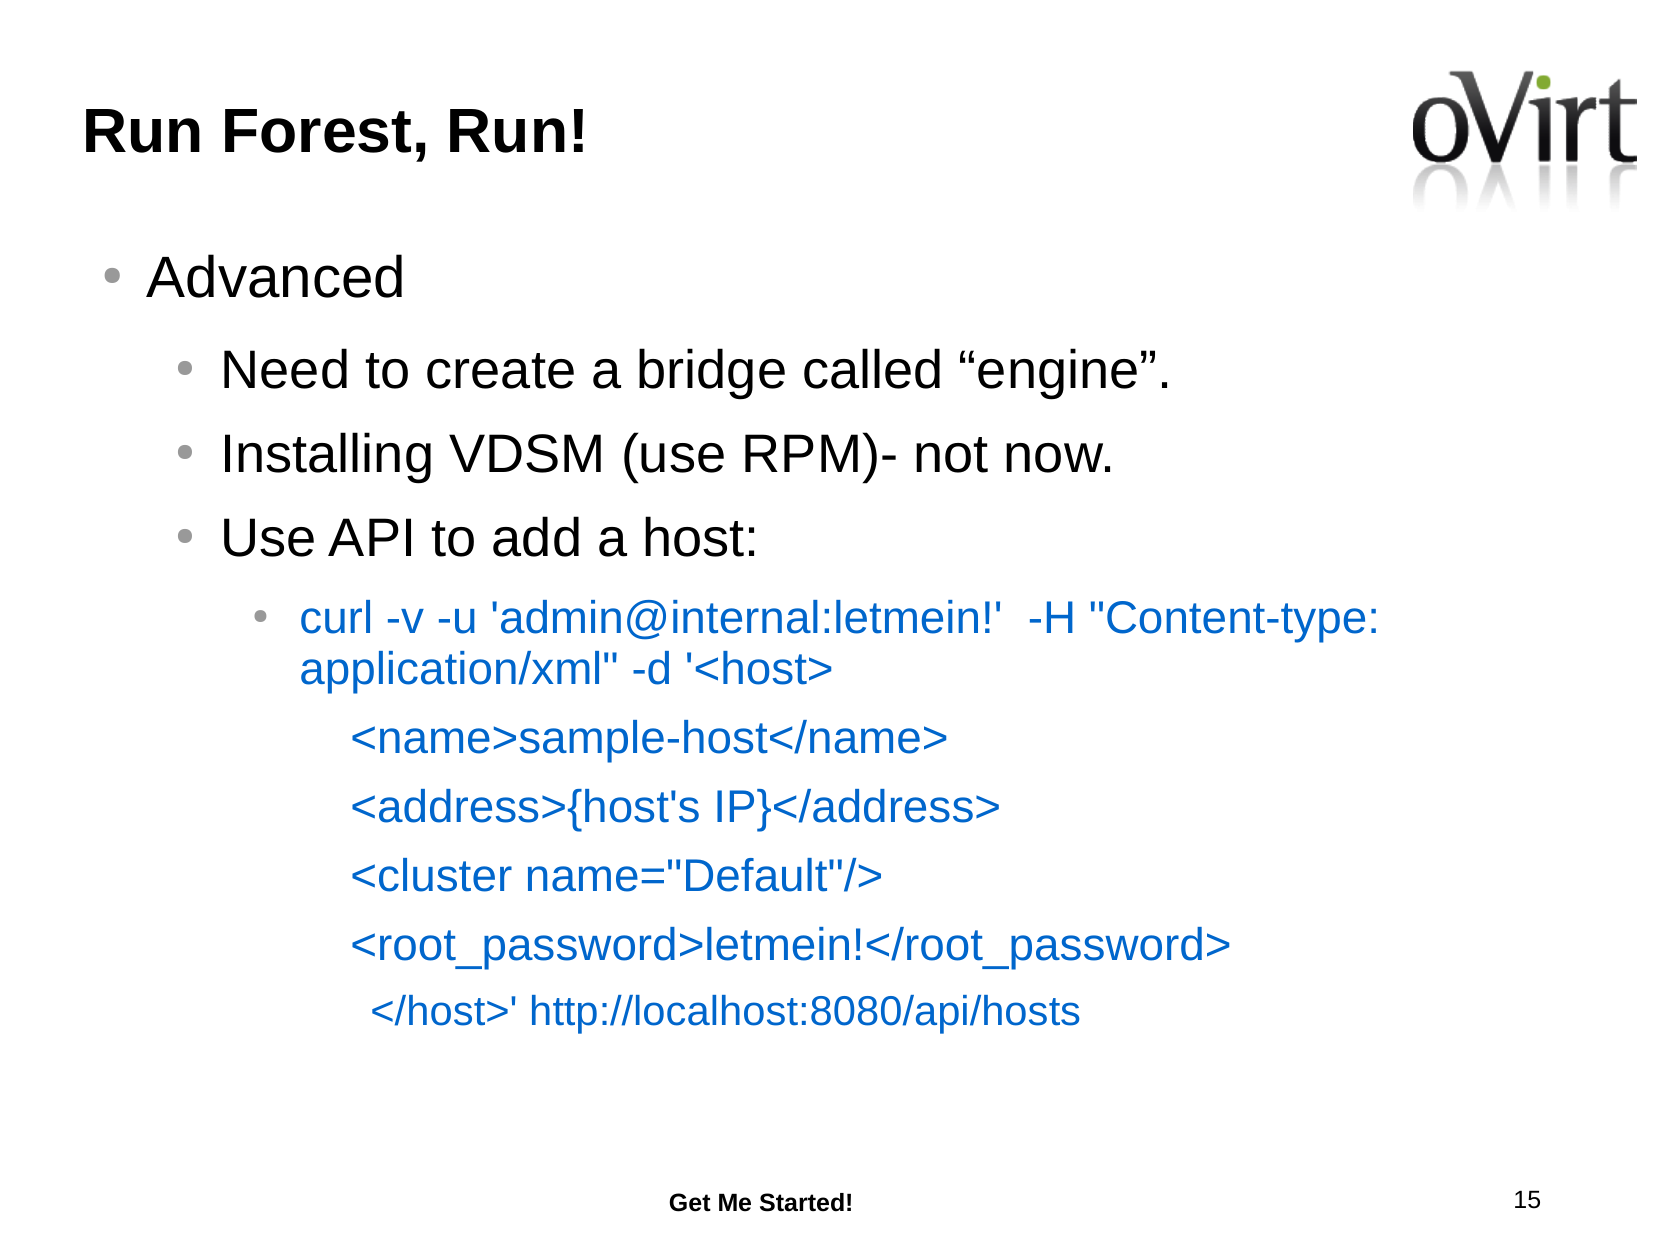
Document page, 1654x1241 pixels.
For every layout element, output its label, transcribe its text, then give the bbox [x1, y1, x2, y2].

title Run Forest, Run! [82, 37, 1303, 226]
picture [1413, 63, 1637, 212]
list Advanced Need to create a bridge called “engine”. Installing VDSM (use RPM)- not now. Use API to add a host: curl -v -u 'admin@internal:letmein!' -H "Content-type: application/xml" -d '<host> <name>sample-host</name> <address>{host's IP}</address> <cluster name="Default"/> <root_password>letmein!</root_password> </host>' http://localhost:8080/api/hosts [86, 244, 1576, 1039]
